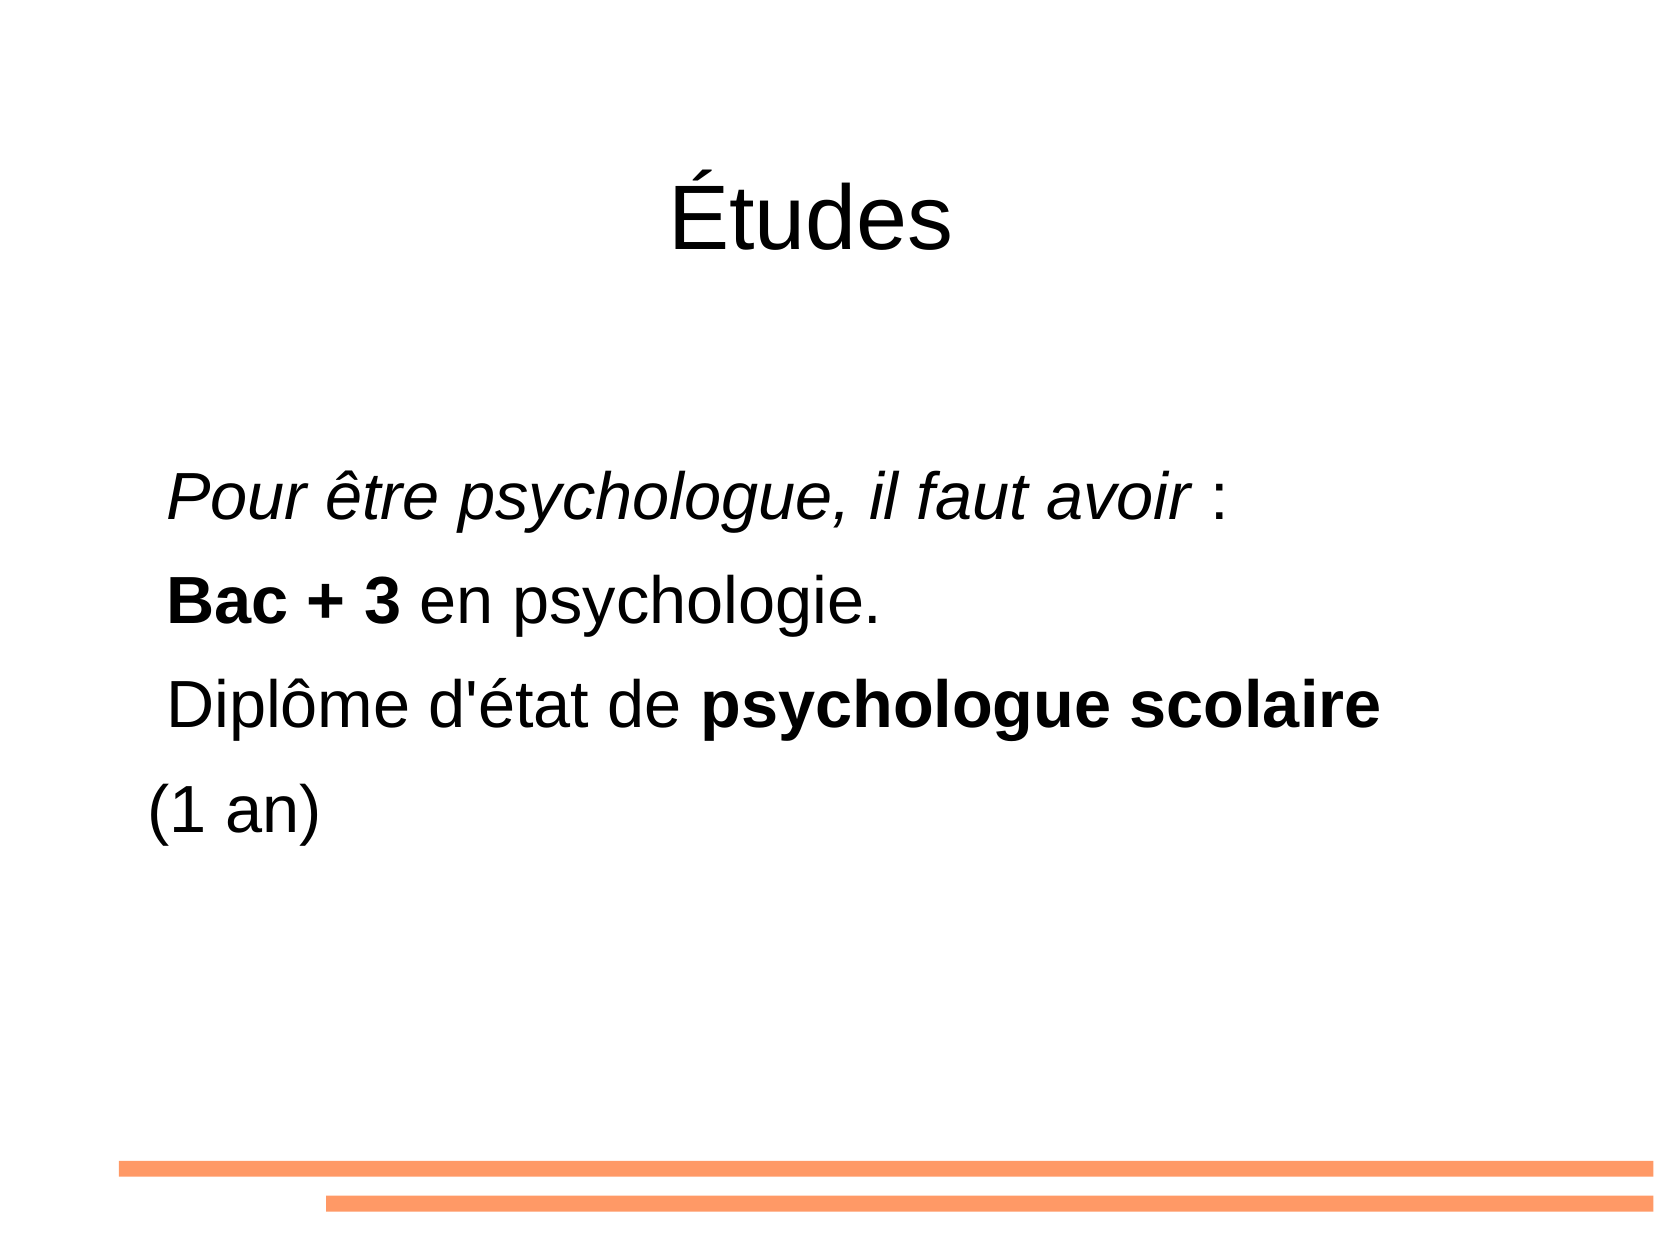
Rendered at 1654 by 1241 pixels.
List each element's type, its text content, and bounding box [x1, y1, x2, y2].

list Pour être psychologue, il faut avoir : Bac + 3 en psychologie. Diplôme d'état de psychologue scolaire (1 an) [147, 458, 1529, 1241]
title Études [88, 114, 1534, 322]
